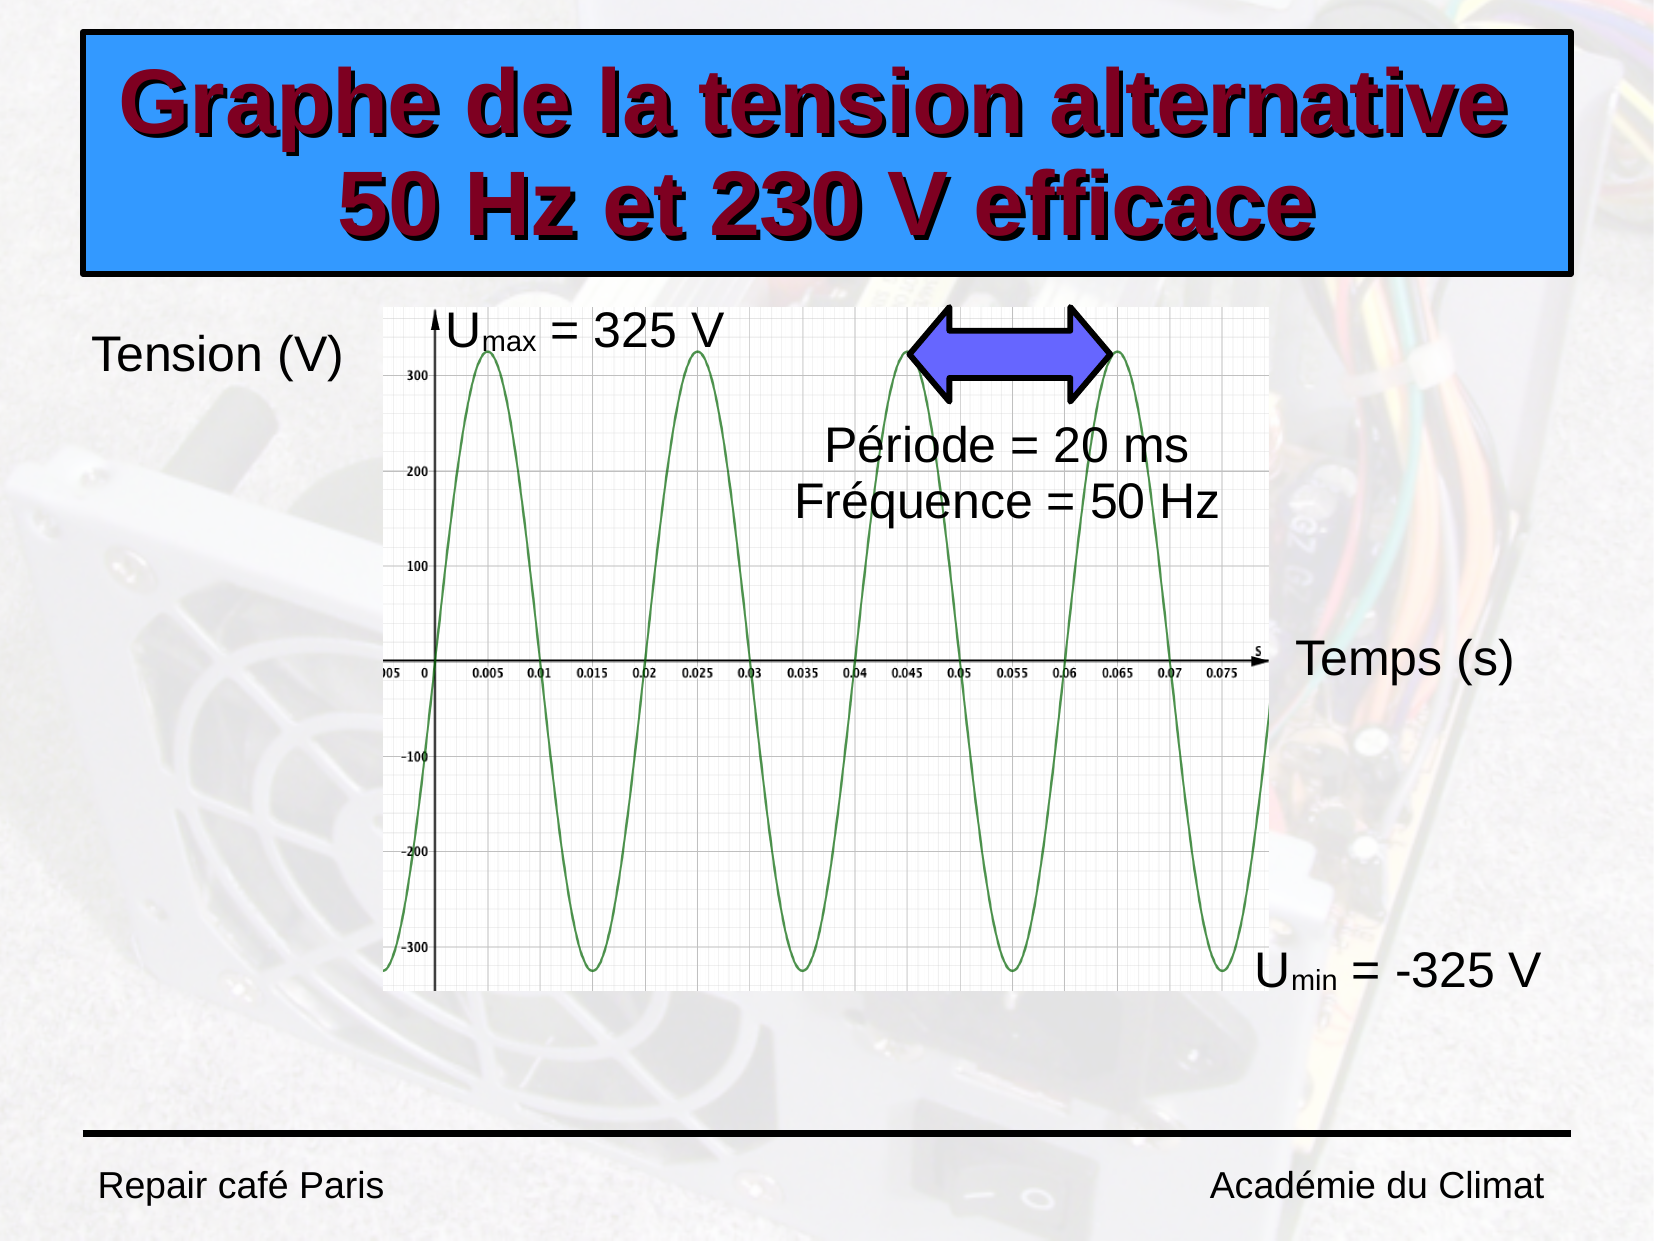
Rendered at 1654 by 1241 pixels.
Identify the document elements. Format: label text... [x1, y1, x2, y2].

title Graphe de la tension alternative 50 Hz et 230 V efficace [82, 32, 1571, 274]
text_box Période = 20 ms Fréquence = 50 Hz [779, 409, 1258, 537]
picture [0, 0, 1654, 1241]
text_box Temps (s) [1280, 622, 1536, 694]
text_box [909, 307, 1111, 402]
text_box Repair café Paris Académie du Climat [82, 1157, 1571, 1214]
text_box Tension (V) [76, 318, 365, 390]
text_box Umax = 325 V [431, 295, 740, 383]
text_box Umin = -325 V [1240, 934, 1558, 1022]
